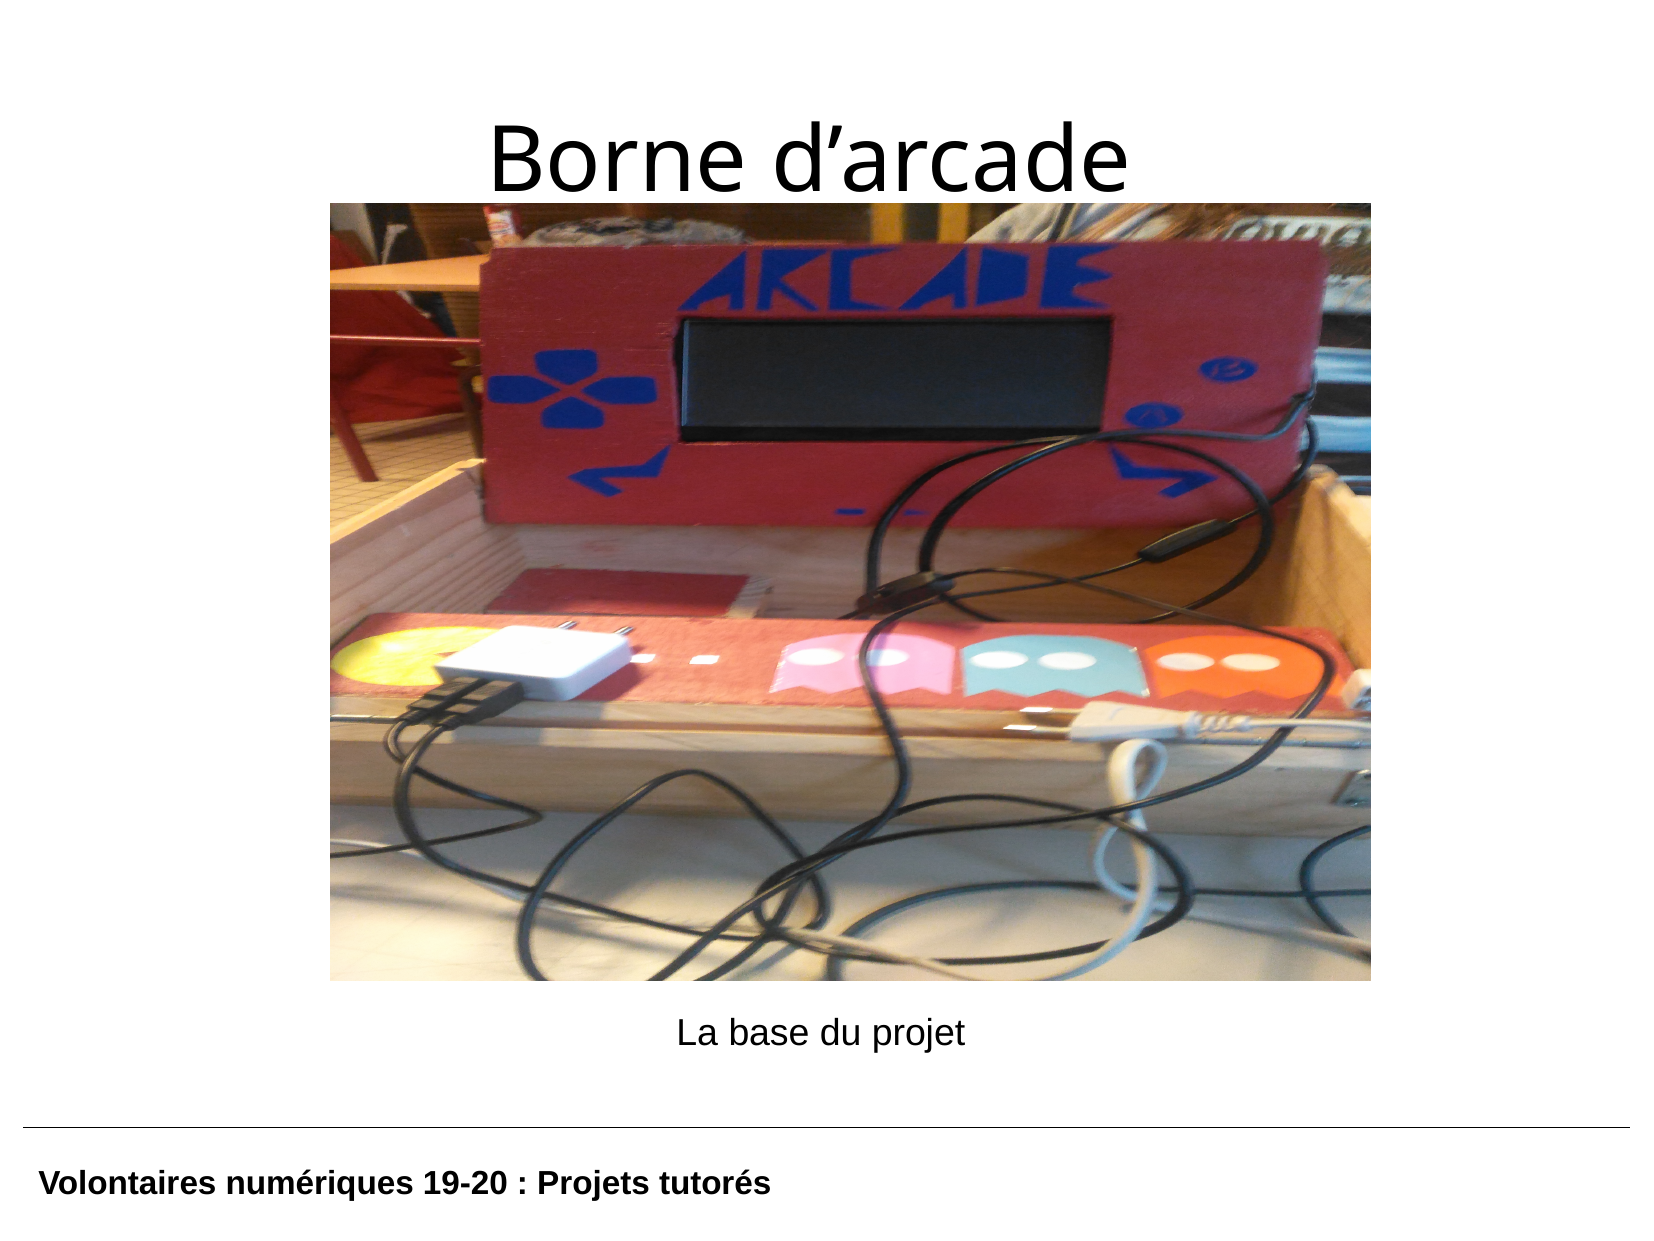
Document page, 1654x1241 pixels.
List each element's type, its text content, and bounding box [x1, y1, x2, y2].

text_box La base du projet [200, 1003, 1441, 1103]
title Borne d’arcade [141, 52, 1477, 260]
picture [330, 203, 1371, 981]
text_box Volontaires numériques 19-20 : Projets tutorés [23, 1157, 945, 1210]
